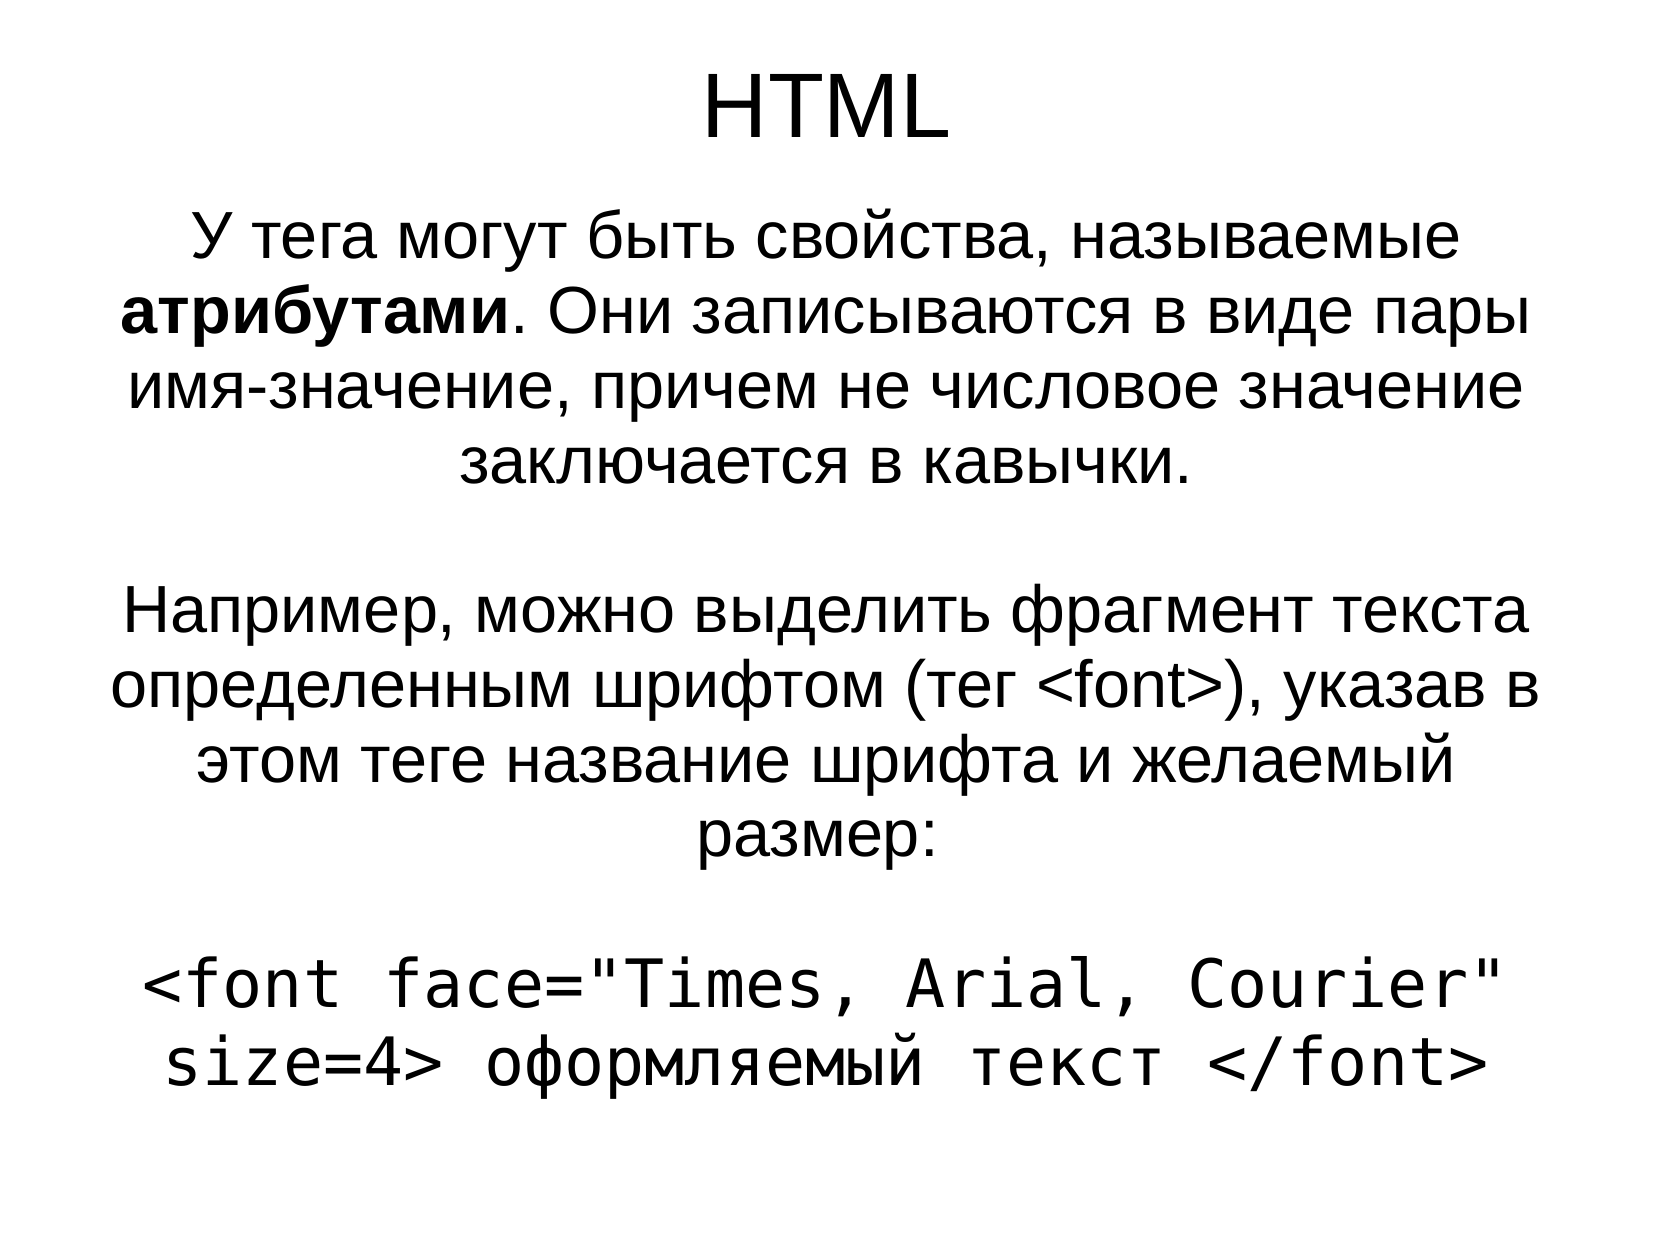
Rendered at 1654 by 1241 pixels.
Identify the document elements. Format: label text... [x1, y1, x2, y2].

title HTML [82, 2, 1571, 198]
subtitle У тега могут быть свойства, называемые атрибутами. Они записываются в виде пары имя-значение, причем не числовое значение заключается в кавычки. Например, можно выделить фрагмент текста определенным шрифтом (тег <font>), указав в этом теге название шрифта и желаемый размер: <font face="Times, Arial, Courier" size=4> оформляемый текст </font> [82, 198, 1571, 1102]
